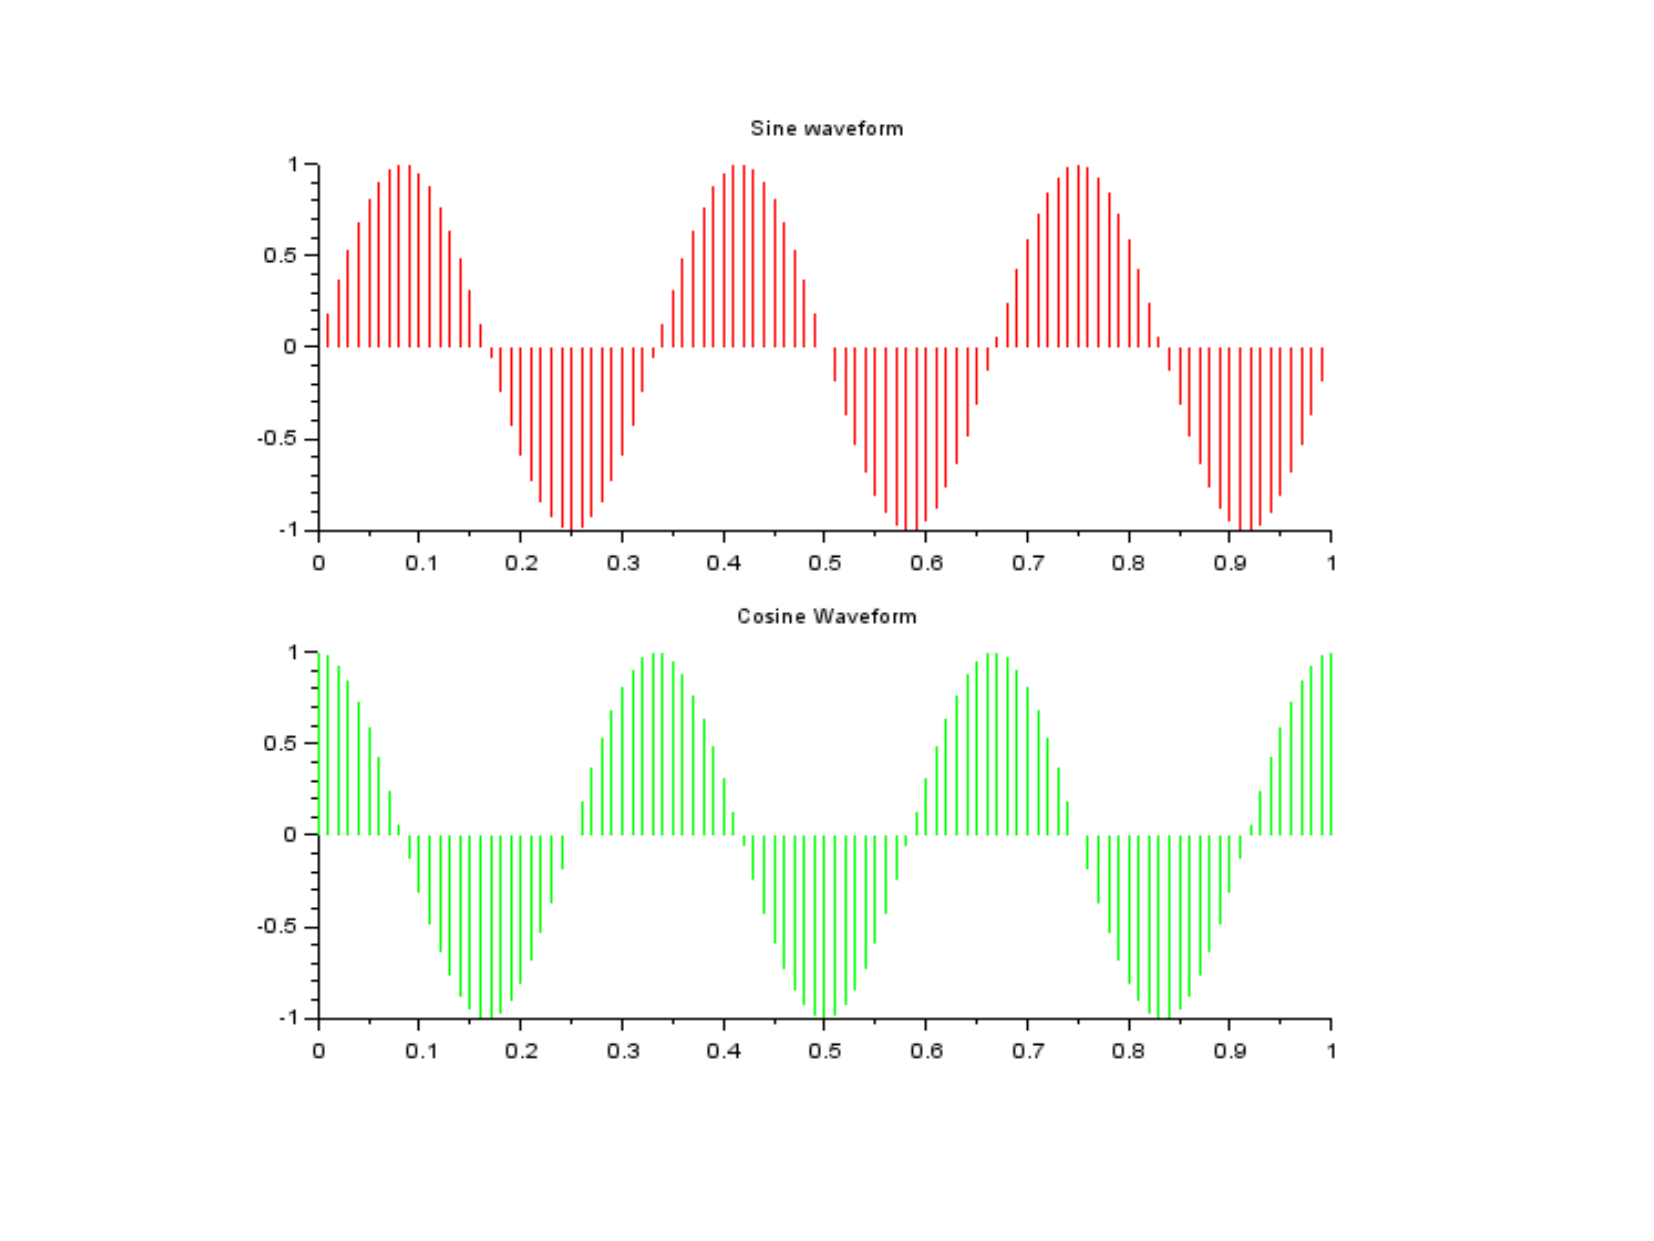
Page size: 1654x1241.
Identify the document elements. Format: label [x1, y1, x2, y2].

picture [150, 104, 1501, 1081]
